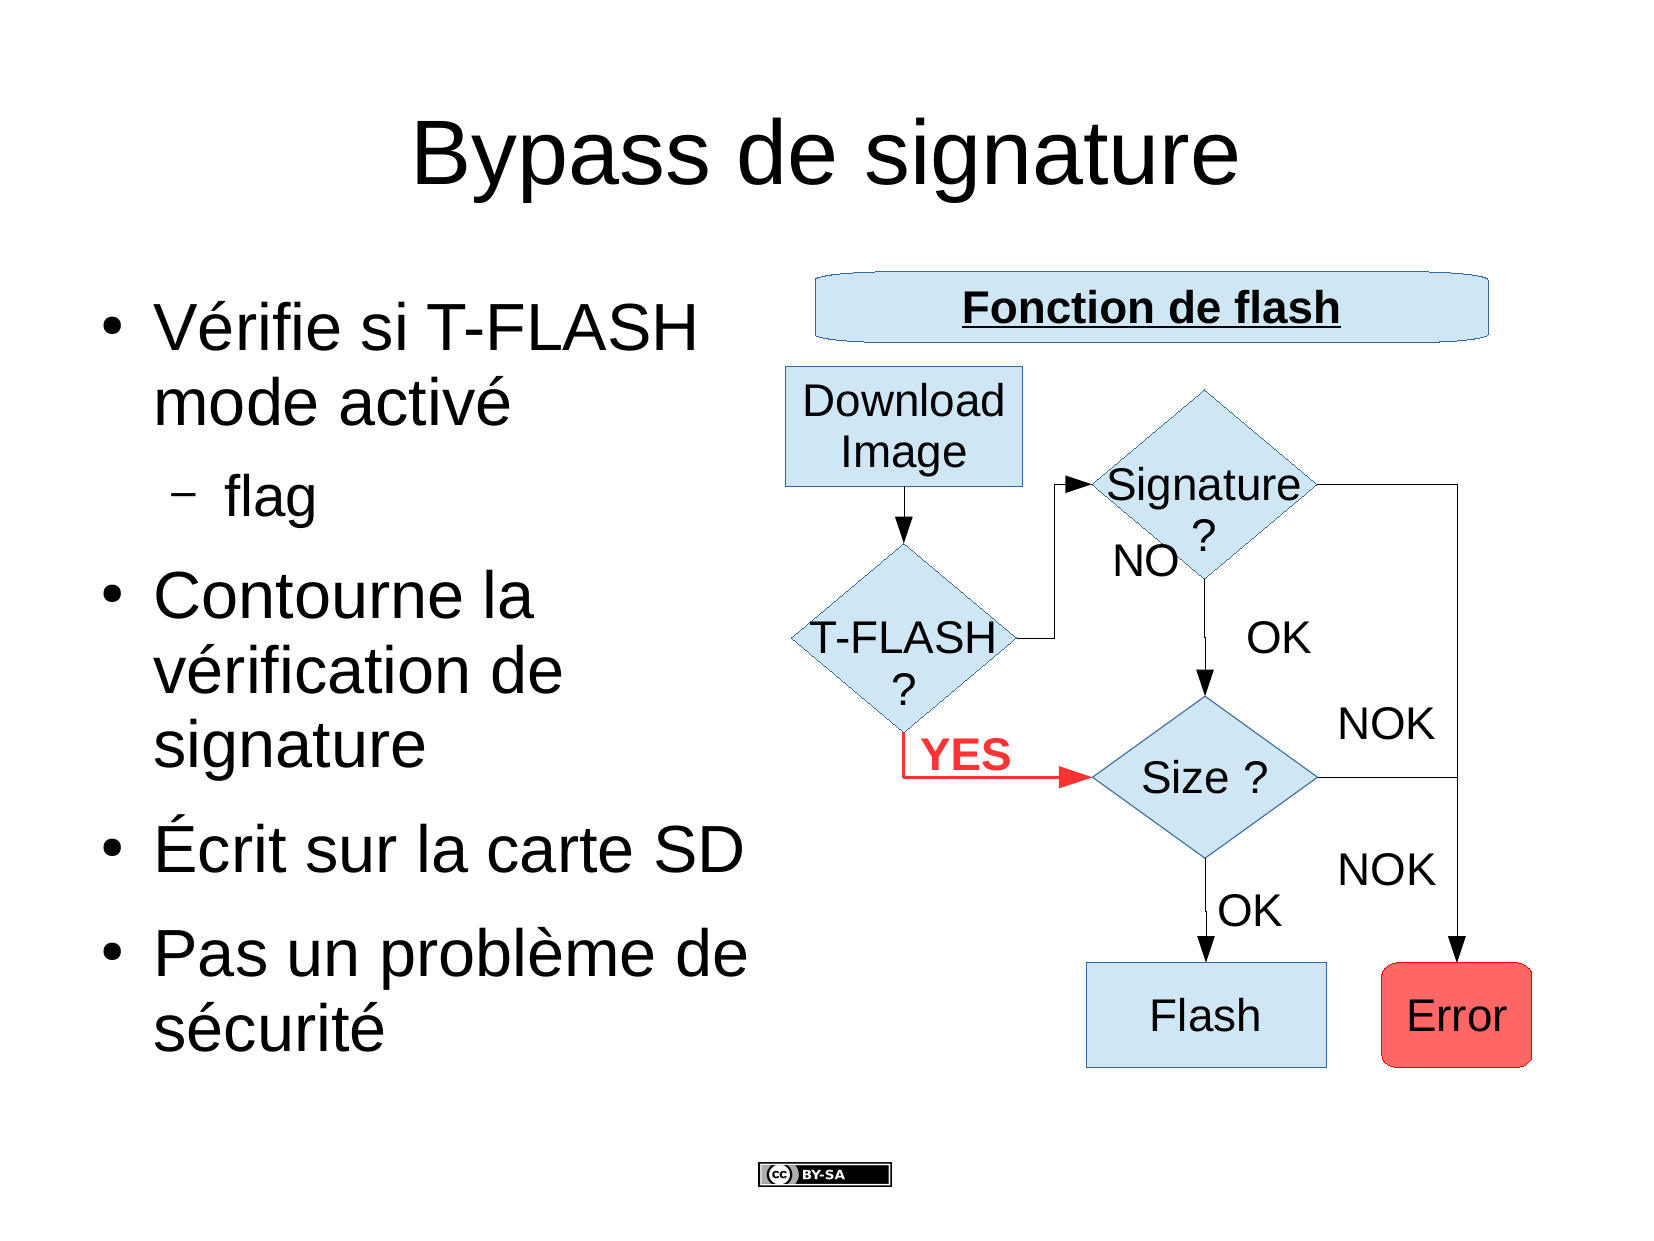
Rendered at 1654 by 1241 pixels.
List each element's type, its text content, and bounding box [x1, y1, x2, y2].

list Vérifie si T-FLASH mode activé flag Contourne la vérification de signature Écrit sur la carte SD Pas un problème de sécurité [82, 290, 809, 1075]
text_box Signature ? [1092, 389, 1317, 579]
text_box Download Image [785, 366, 1023, 487]
title Bypass de signature [82, 49, 1571, 257]
text_box T-FLASH ? [791, 543, 1017, 732]
text_box Fonction de flash [815, 271, 1489, 343]
text_box Flash [1086, 962, 1327, 1068]
picture [758, 1162, 892, 1187]
text_box Size ? [1092, 696, 1318, 859]
text_box Error [1381, 962, 1532, 1068]
